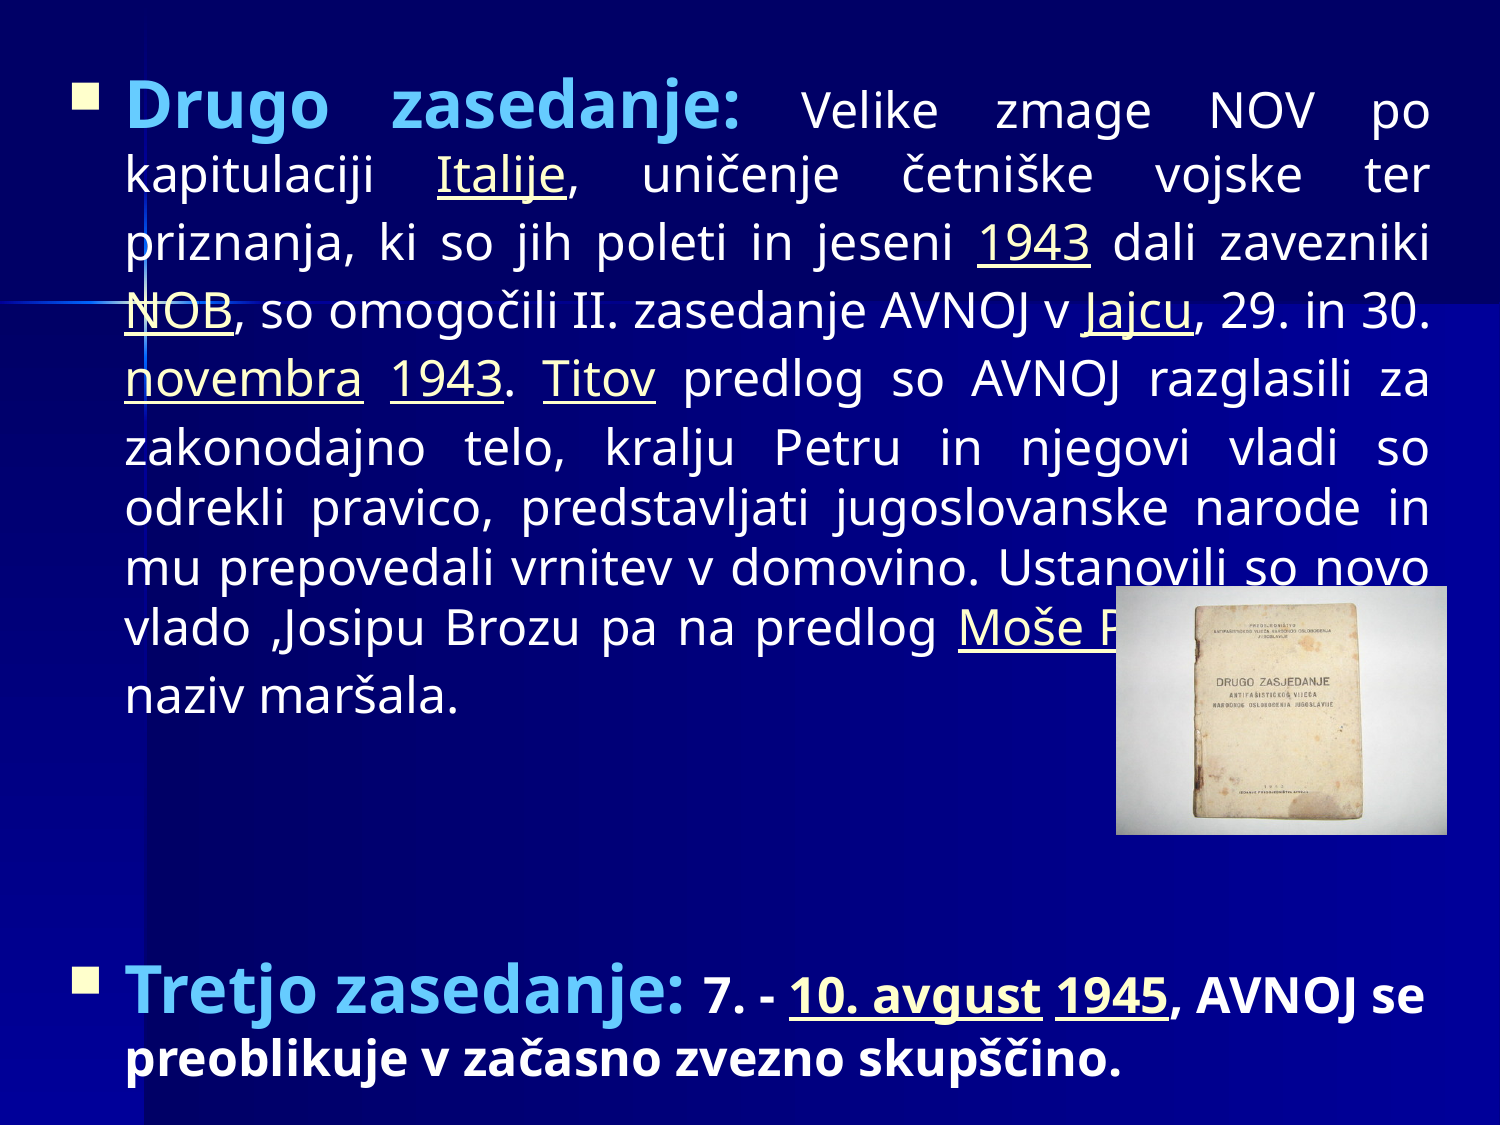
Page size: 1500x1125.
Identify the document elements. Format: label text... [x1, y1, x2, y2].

list Drugo zasedanje: Velike zmage NOV po kapitulaciji Italije, uničenje četniške vojske ter priznanja, ki so jih poleti in jeseni 1943 dali zavezniki NOB, so omogočili II. zasedanje AVNOJ v Jajcu, 29. in 30. novembra 1943. Titov predlog so AVNOJ razglasili za zakonodajno telo, kralju Petru in njegovi vladi so odrekli pravico, predstavljati jugoslovanske narode in mu prepovedali vrnitev v domovino. Ustanovili so novo vlado ,Josipu Brozu pa na predlog Moše Pijada podelili naziv maršala. Tretjo zasedanje: 7. - 10. avgust 1945, AVNOJ se preoblikuje v začasno zvezno skupščino. [53, 54, 1447, 1071]
picture [1116, 586, 1447, 835]
